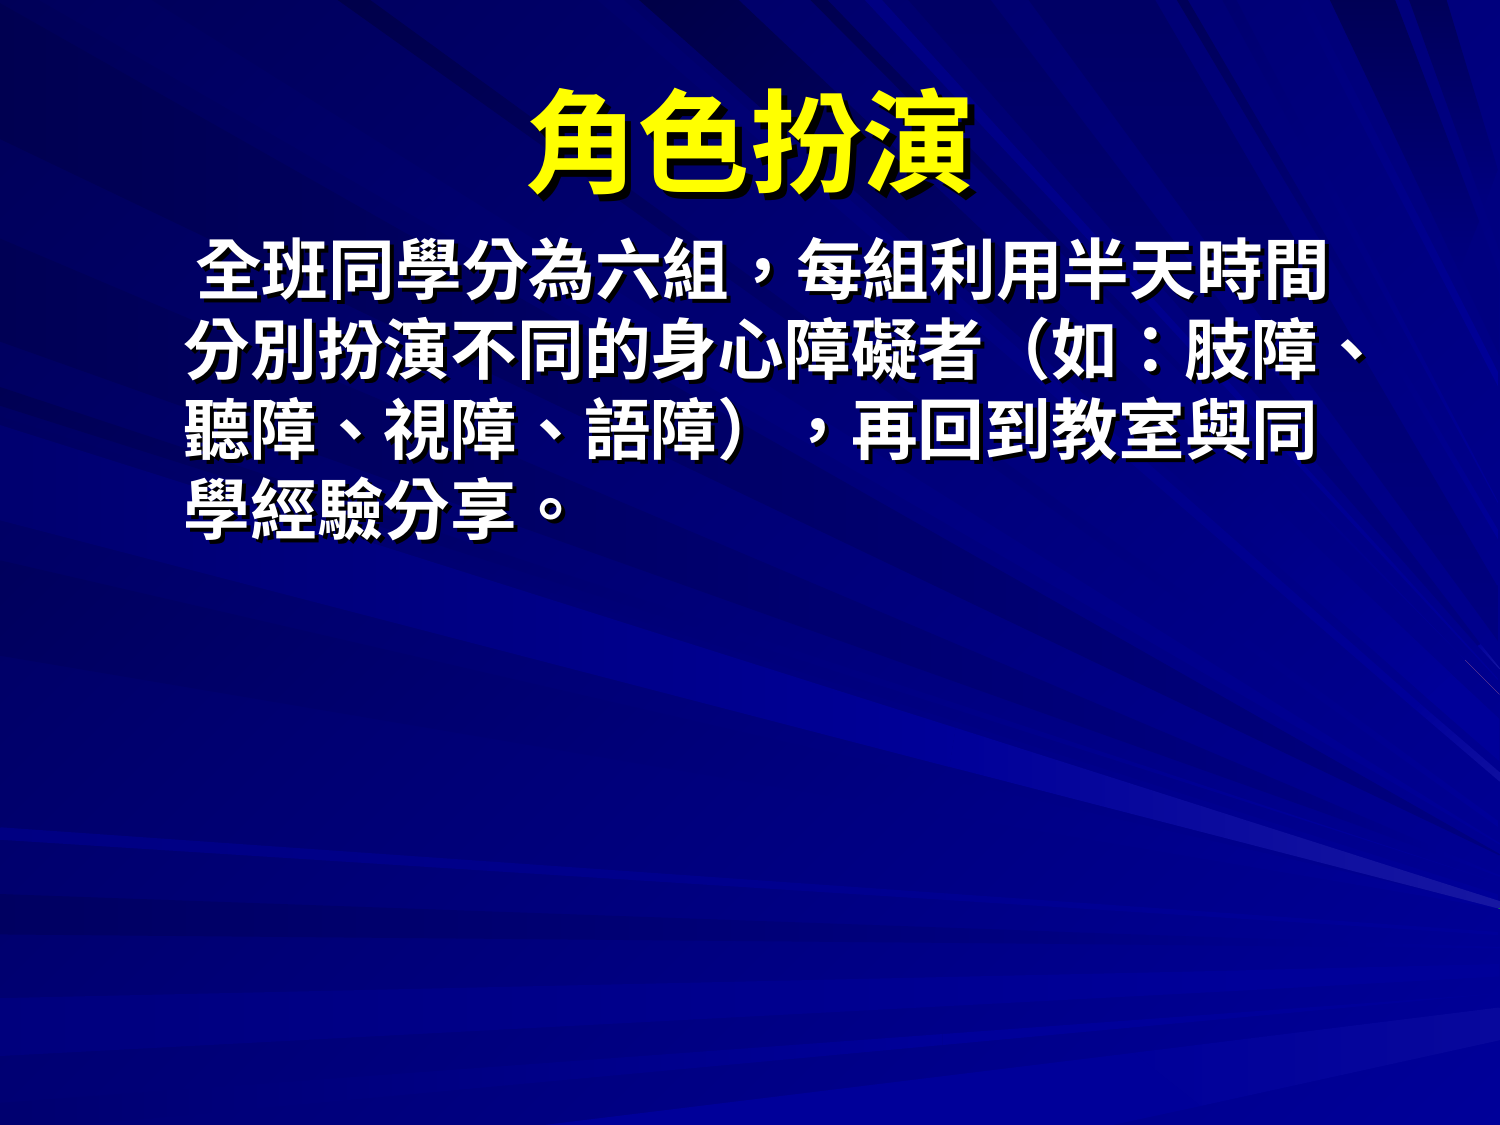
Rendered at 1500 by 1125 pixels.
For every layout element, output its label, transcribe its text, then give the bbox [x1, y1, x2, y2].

list 全班同學分為六組，每組利用半天時間分別扮演不同的身心障礙者（如：肢障、聽障、視障、語障），再回到教室與同學經驗分享。 [112, 219, 1375, 965]
title 角色扮演 [75, 45, 1426, 234]
